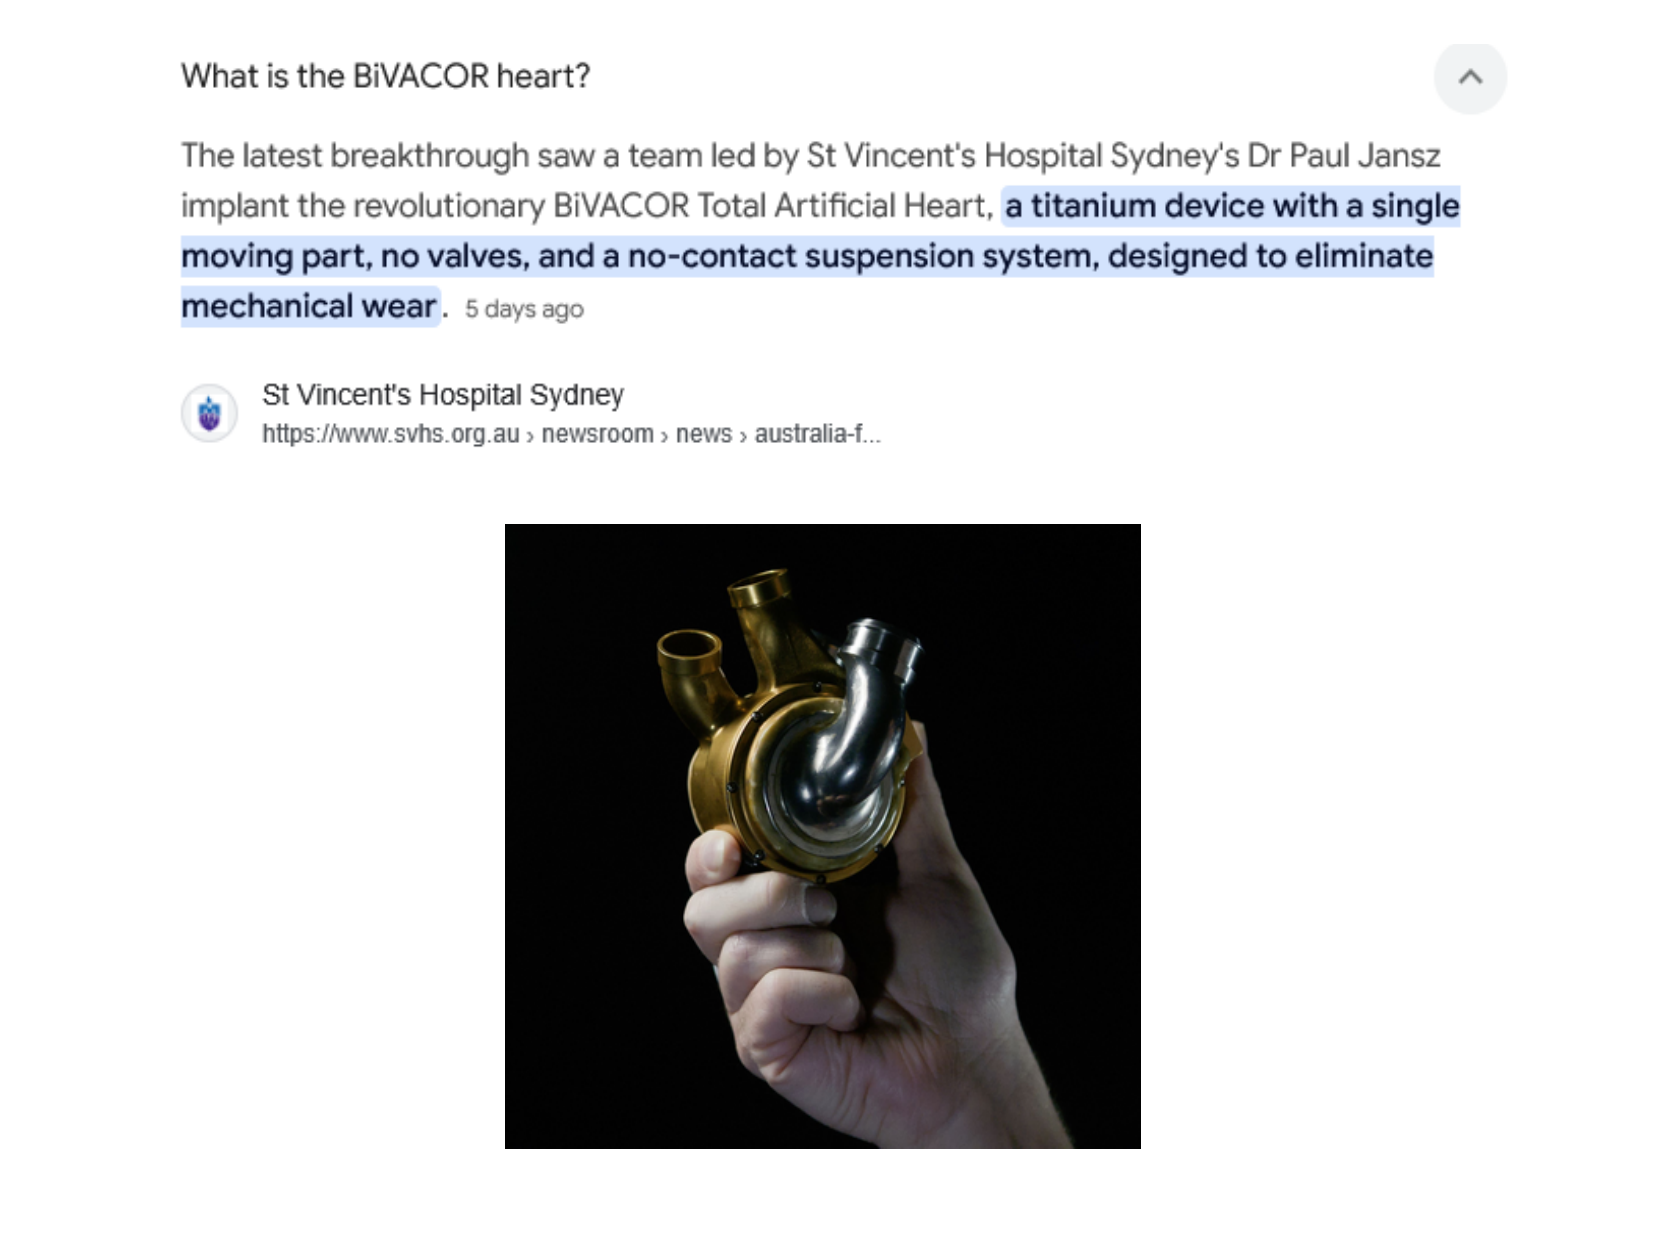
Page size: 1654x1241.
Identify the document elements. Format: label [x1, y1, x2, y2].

picture [151, 44, 1516, 468]
picture [505, 524, 1141, 1149]
